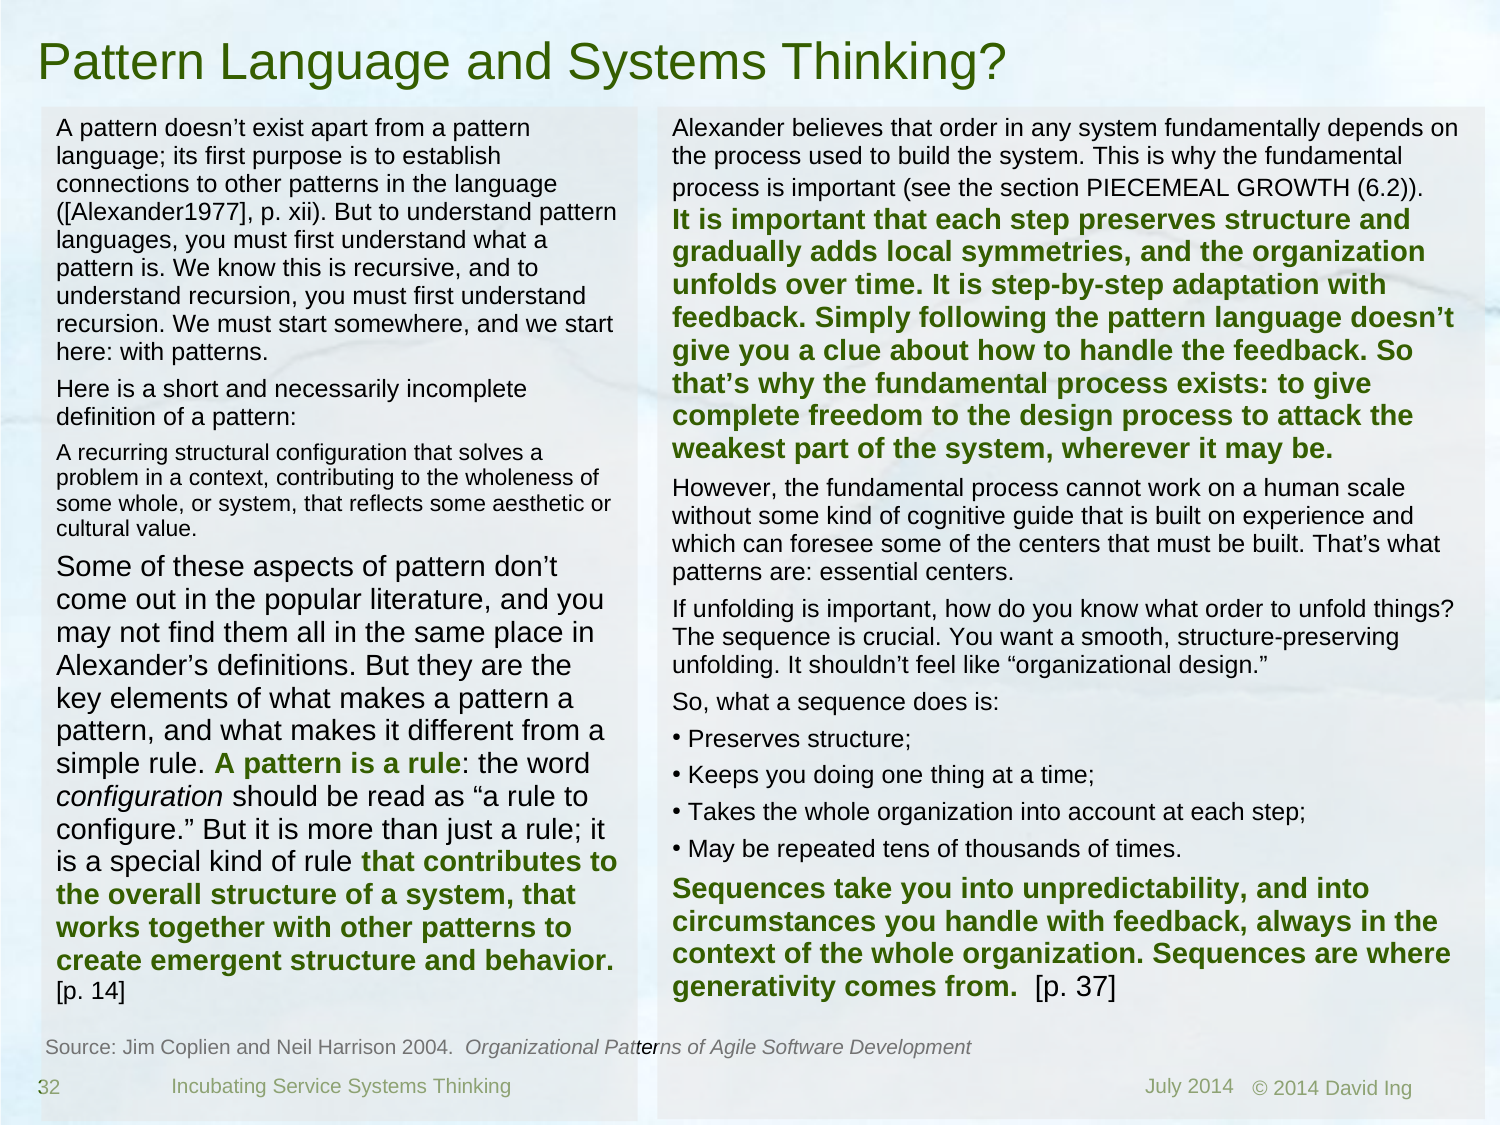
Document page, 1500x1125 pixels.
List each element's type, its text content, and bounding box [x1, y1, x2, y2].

picture [0, 0, 1500, 1125]
text_box A pattern doesn’t exist apart from a pattern language; its first purpose is to establish connections to other patterns in the language ([Alexander1977], p. xii). But to understand pattern languages, you must first understand what a pattern is. We know this is recursive, and to understand recursion, you must first understand recursion. We must start somewhere, and we start here: with patterns. Here is a short and necessarily incomplete definition of a pattern: A recurring structural configuration that solves a problem in a context, contributing to the wholeness of some whole, or system, that reflects some aesthetic or cultural value. Some of these aspects of pattern don’t come out in the popular literature, and you may not find them all in the same place in Alexander’s definitions. But they are the key elements of what makes a pattern a pattern, and what makes it different from a simple rule. A pattern is a rule: the word configuration should be read as “a rule to configure.” But it is more than just a rule; it is a special kind of rule that contributes to the overall structure of a system, that works together with other patterns to create emergent structure and behavior. [p. 14] [41, 106, 638, 1122]
title Pattern Language and Systems Thinking? [37, 37, 1463, 152]
text_box Alexander believes that order in any system fundamentally depends on the process used to build the system. This is why the fundamental process is important (see the section PIECEMEAL GROWTH (6.2)). It is important that each step preserves structure and gradually adds local symmetries, and the organization unfolds over time. It is step-by-step adaptation with feedback. Simply following the pattern language doesn’t give you a clue about how to handle the feedback. So that’s why the fundamental process exists: to give complete freedom to the design process to attack the weakest part of the system, wherever it may be. However, the fundamental process cannot work on a human scale without some kind of cognitive guide that is built on experience and which can foresee some of the centers that must be built. That’s what patterns are: essential centers. If unfolding is important, how do you know what order to unfold things? The sequence is crucial. You want a smooth, structure-preserving unfolding. It shouldn’t feel like “organizational design.” So, what a sequence does is: Preserves structure; Keeps you doing one thing at a time; Takes the whole organization into account at each step; May be repeated tens of thousands of times. Sequences take you into unpredictability, and into circumstances you handle with feedback, always in the context of the whole organization. Sequences are where generativity comes from. [p. 37] [657, 106, 1485, 1120]
